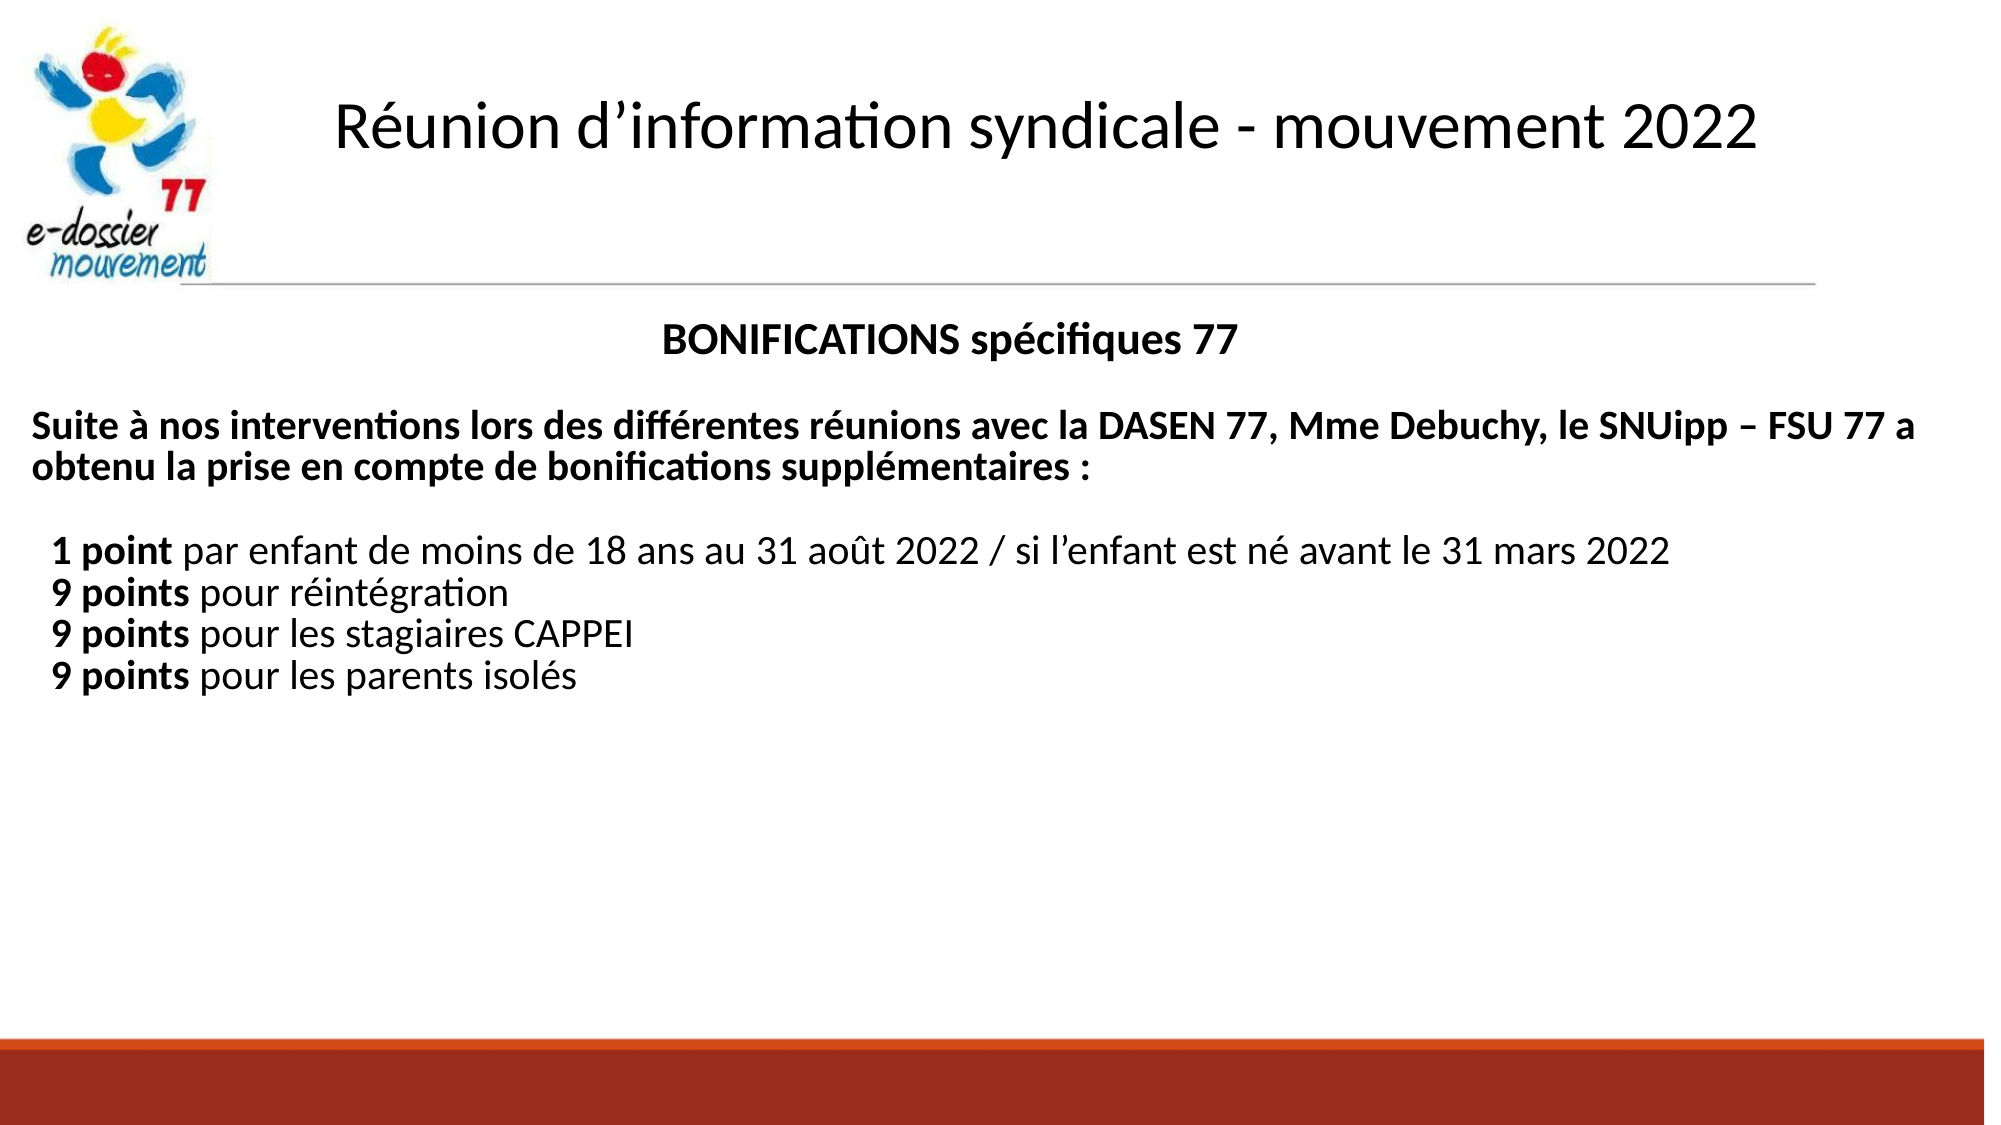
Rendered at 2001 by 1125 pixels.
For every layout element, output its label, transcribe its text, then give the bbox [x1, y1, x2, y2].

text_box Réunion d’information syndicale - mouvement 2022 BONIFICATIONS spécifiques 77 Suite à nos interventions lors des différentes réunions avec la DASEN 77, Mme Debuchy, le SNUipp – FSU 77 a obtenu la prise en compte de bonifications supplémentaires : 1 point par enfant de moins de 18 ans au 31 août 2022 / si l’enfant est né avant le 31 mars 2022 9 points pour réintégration 9 points pour les stagiaires CAPPEI 9 points pour les parents isolés [0, 0, 1985, 1125]
